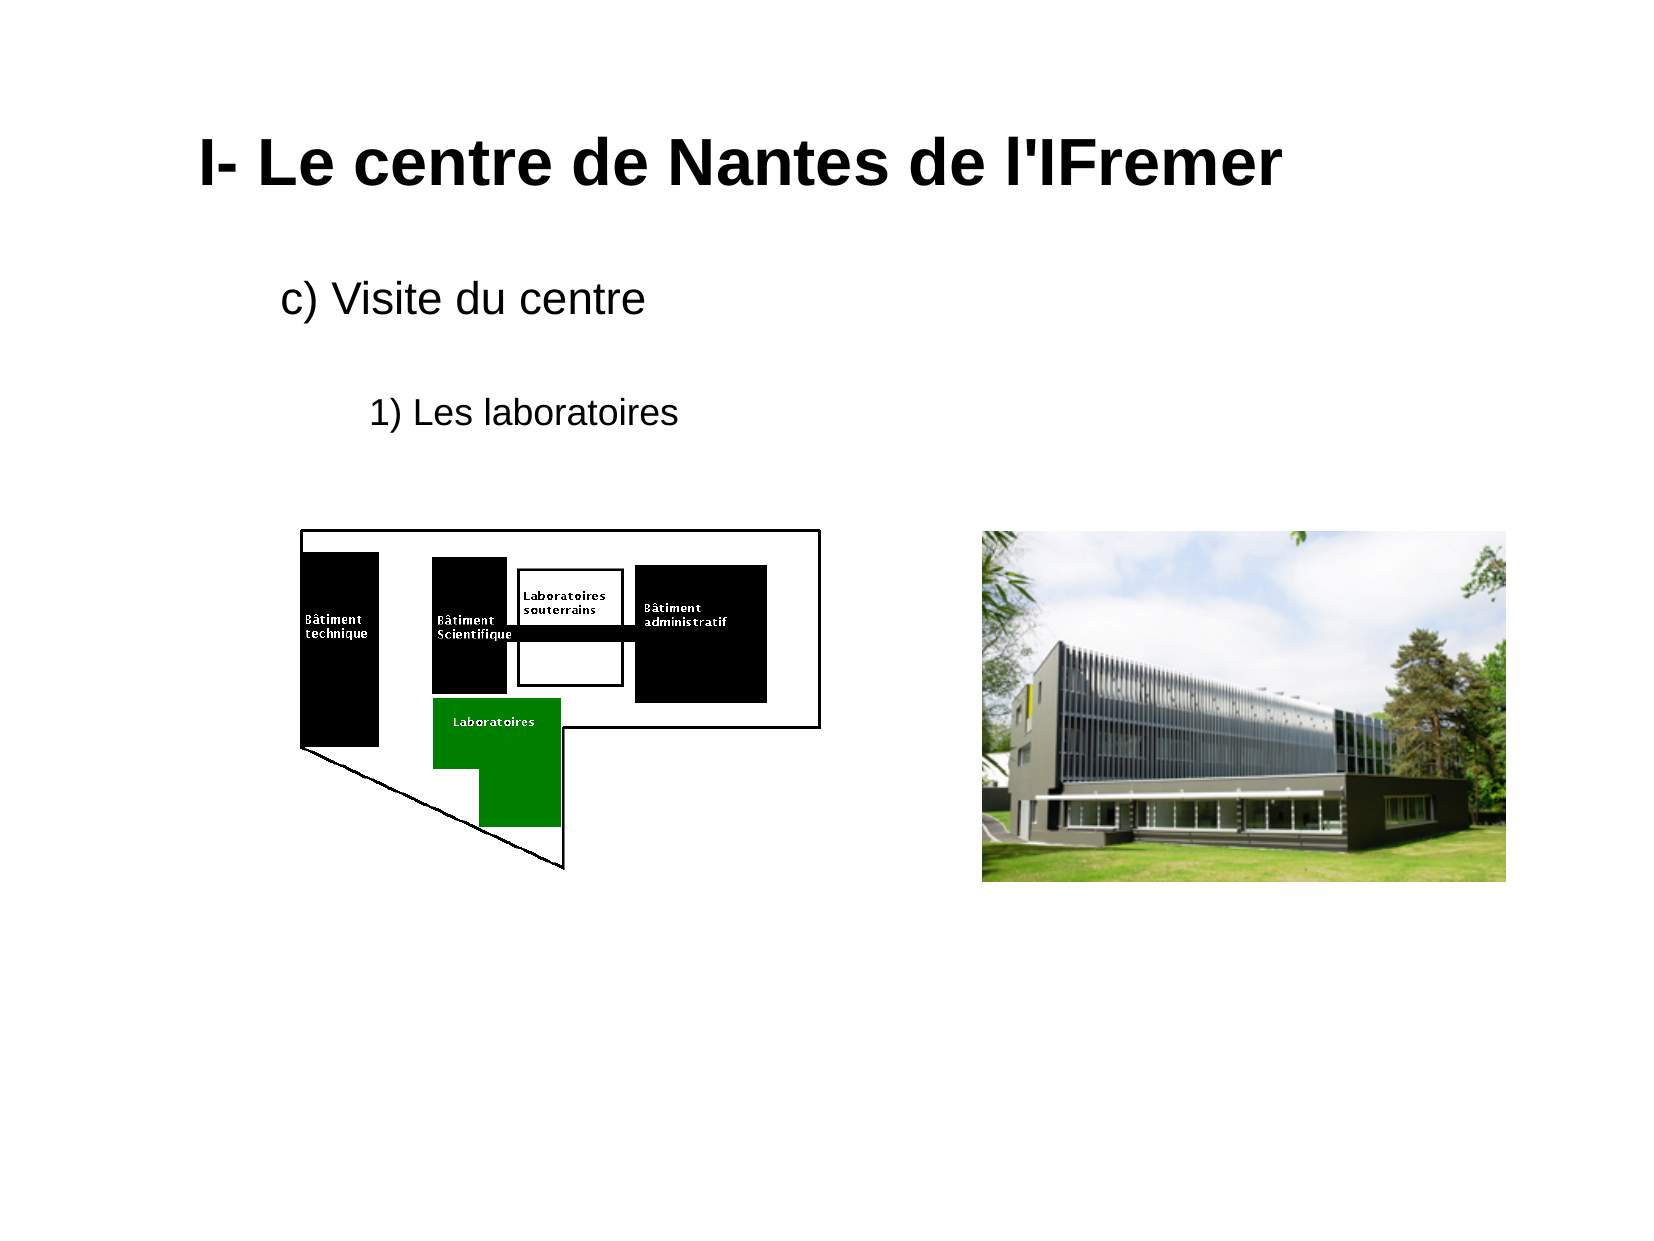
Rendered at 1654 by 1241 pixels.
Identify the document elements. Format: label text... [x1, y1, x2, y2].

picture [982, 531, 1506, 882]
text_box 1) Les laboratoires [354, 383, 1034, 441]
text_box c) Visite du centre [265, 265, 975, 332]
text_box I- Le centre de Nantes de l'IFremer [183, 117, 1300, 207]
picture [211, 442, 945, 1059]
